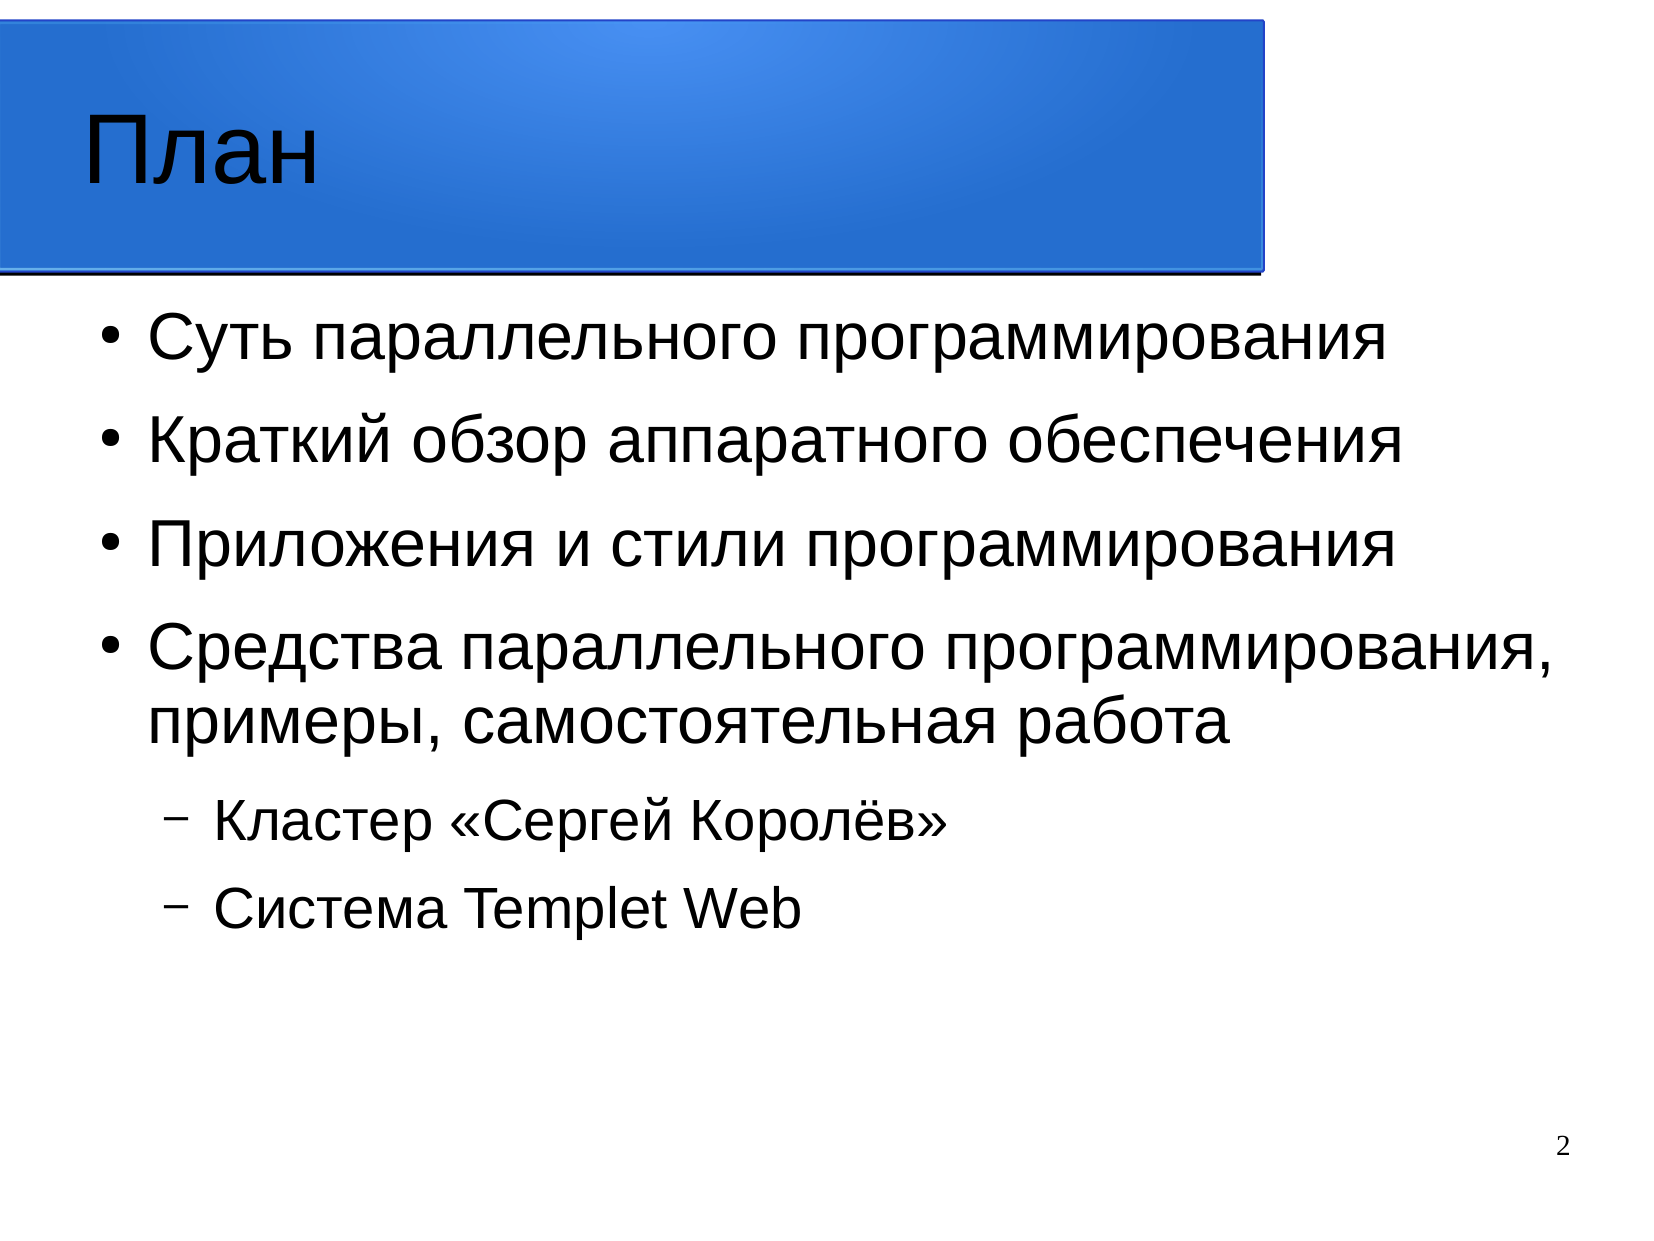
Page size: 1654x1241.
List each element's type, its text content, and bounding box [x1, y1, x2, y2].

list Суть параллельного программирования Краткий обзор аппаратного обеспечения Приложения и стили программирования Средства параллельного программирования, примеры, самостоятельная работа Кластер «Сергей Королёв» Система Templet Web [82, 299, 1571, 1019]
title План [82, 47, 1235, 252]
